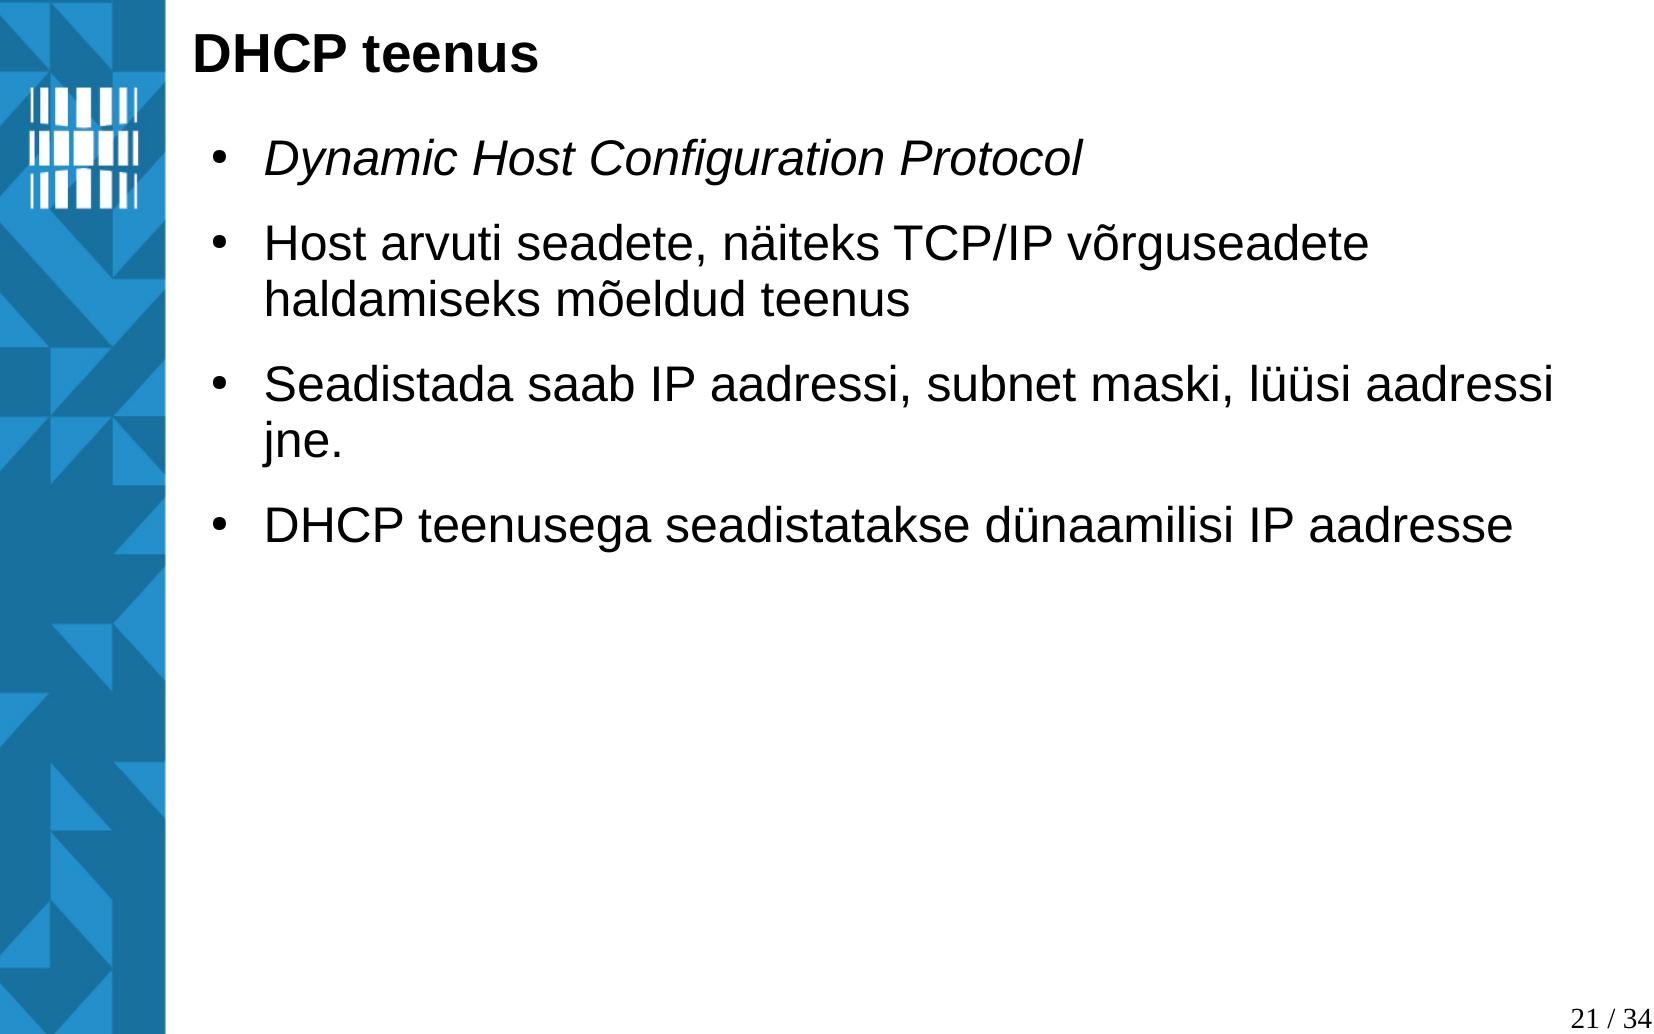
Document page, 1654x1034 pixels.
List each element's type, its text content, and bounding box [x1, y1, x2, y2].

list Dynamic Host Configuration Protocol Host arvuti seadete, näiteks TCP/IP võrguseadete haldamiseks mõeldud teenus Seadistada saab IP aadressi, subnet maski, lüüsi aadressi jne. DHCP teenusega seadistatakse dünaamilisi IP aadresse [192, 129, 1595, 975]
title DHCP teenus [192, 11, 1595, 95]
